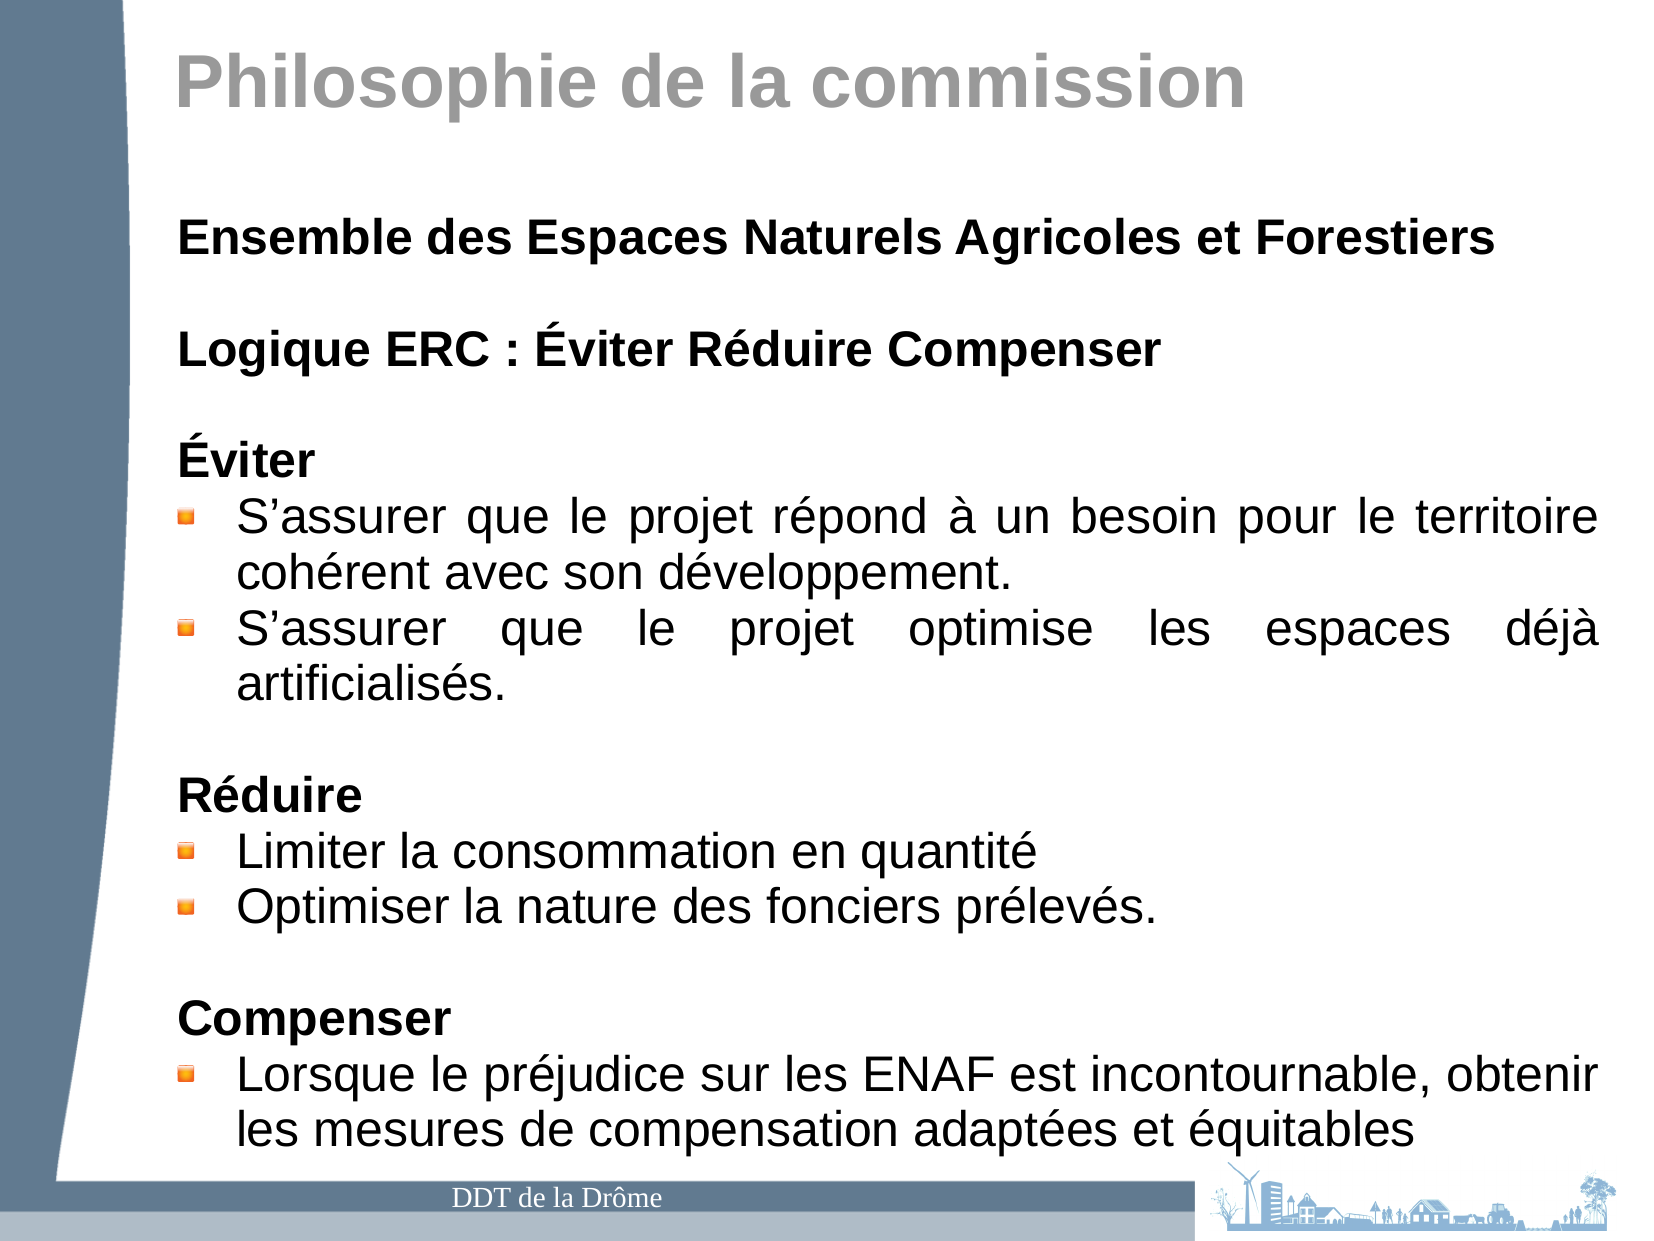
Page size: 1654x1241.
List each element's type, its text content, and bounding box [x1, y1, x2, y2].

title Philosophie de la commission [174, 0, 1612, 125]
text_box Ensemble des Espaces Naturels Agricoles et Forestiers Logique ERC : Éviter Réduire Compenser Éviter S’assurer que le projet répond à un besoin pour le territoire cohérent avec son développement. S’assurer que le projet optimise les espaces déjà artificialisés. Réduire Limiter la consommation en quantité Optimiser la nature des fonciers prélevés. Compenser Lorsque le préjudice sur les ENAF est incontournable, obtenir les mesures de compensation adaptées et équitables [162, 141, 1615, 1226]
